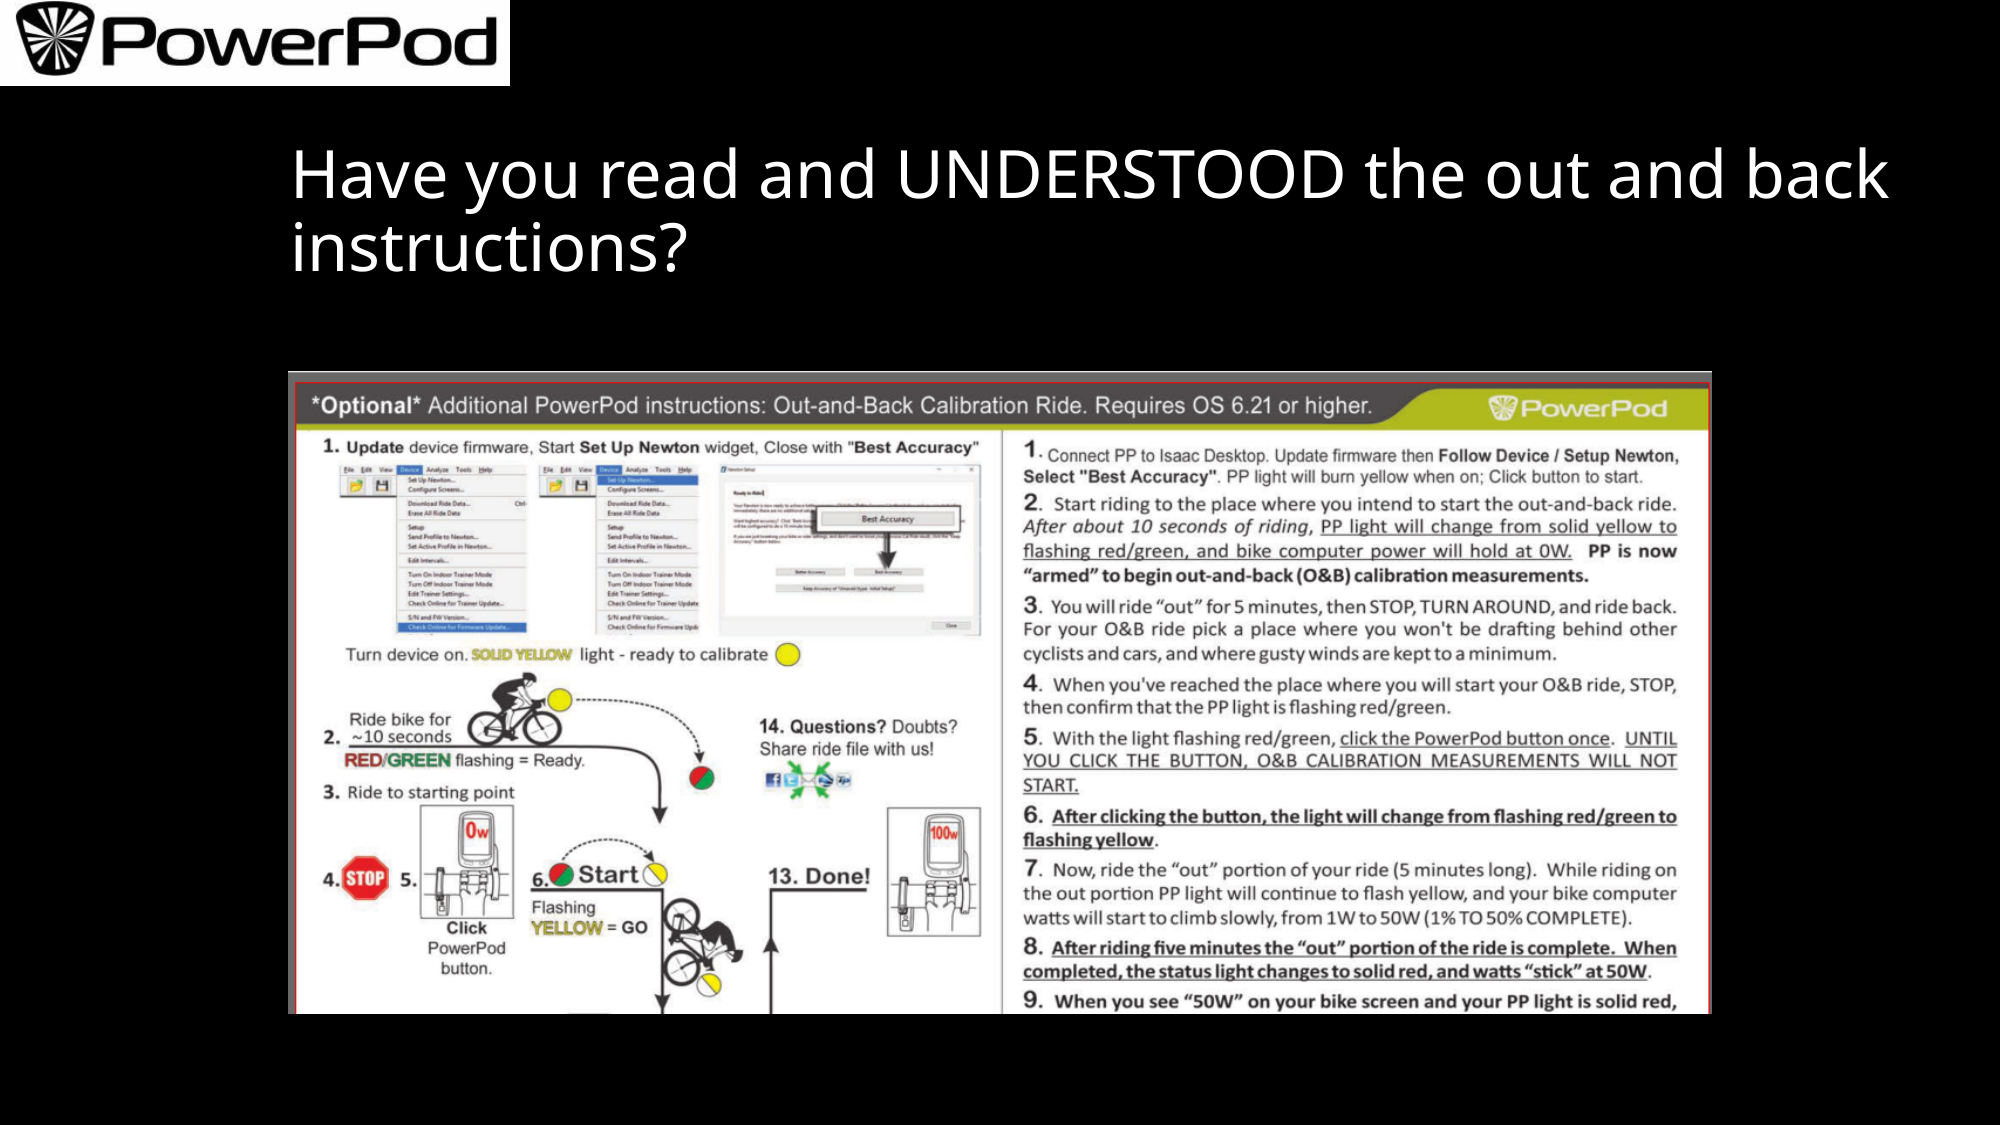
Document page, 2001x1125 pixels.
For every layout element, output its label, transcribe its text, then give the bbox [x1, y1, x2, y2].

picture [0, 0, 510, 86]
title Have you read and UNDERSTOOD the out and back instructions? [275, 104, 2000, 323]
picture [288, 371, 1712, 1014]
